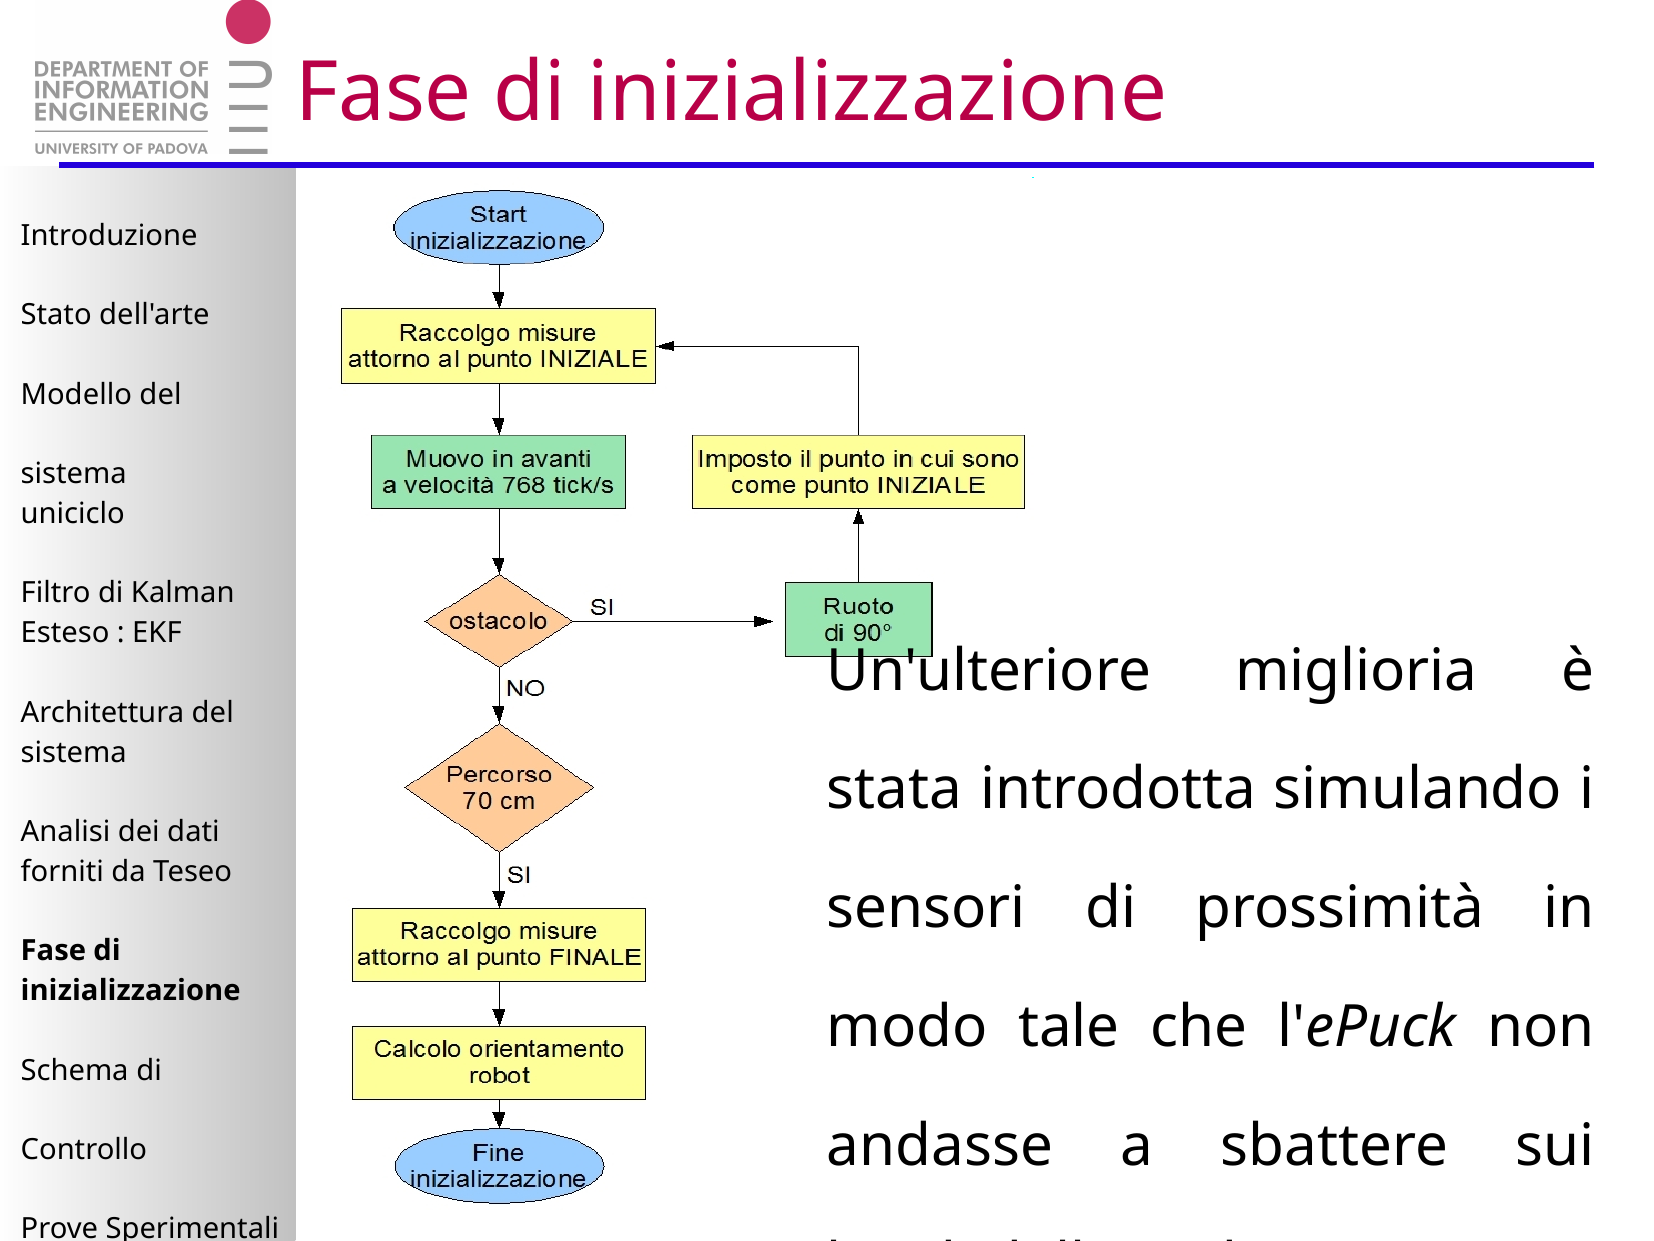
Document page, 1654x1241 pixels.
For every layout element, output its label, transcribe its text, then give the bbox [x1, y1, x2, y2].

picture [324, 177, 1034, 1211]
title Fase di inizializzazione [295, 29, 1536, 148]
subtitle Un'ulteriore miglioria è stata introdotta simulando i sensori di prossimità in modo tale che l'ePuck non andasse a sbattere sui bordi della pedana. [826, 708, 1595, 1182]
text_box Introduzione Stato dell'arte Modello del sistema uniciclo Filtro di Kalman Esteso : EKF Architettura del sistema Analisi dei dati forniti da Teseo Fase di inizializzazione Schema di Controllo Prove Sperimentali Conclusioni Sviluppi futuri [5, 206, 302, 1211]
picture [35, 0, 272, 154]
